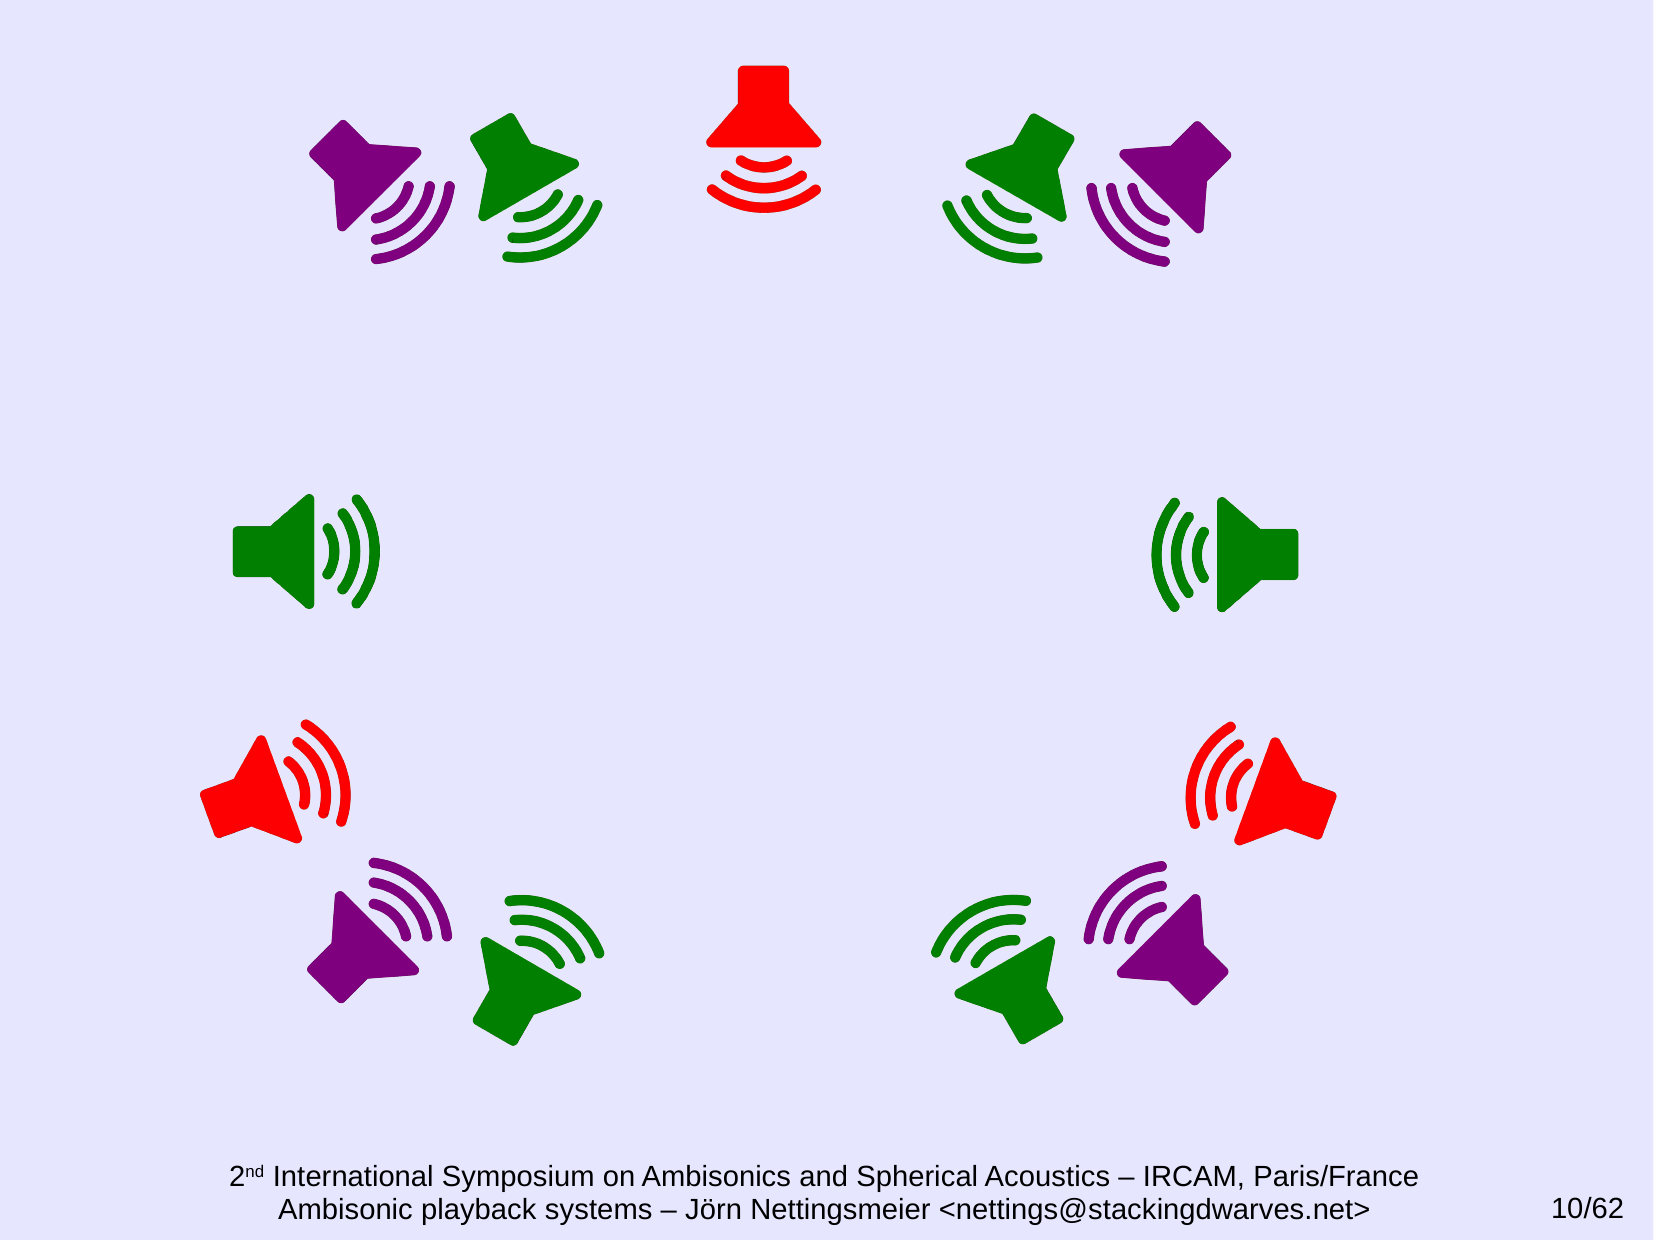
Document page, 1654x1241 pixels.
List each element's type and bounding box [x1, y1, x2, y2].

picture [225, 473, 385, 633]
picture [682, 58, 842, 218]
picture [173, 690, 639, 1082]
subtitle [37, 49, 1613, 1109]
picture [262, 75, 634, 301]
picture [899, 689, 1364, 1079]
picture [907, 75, 1276, 300]
picture [1146, 473, 1306, 633]
